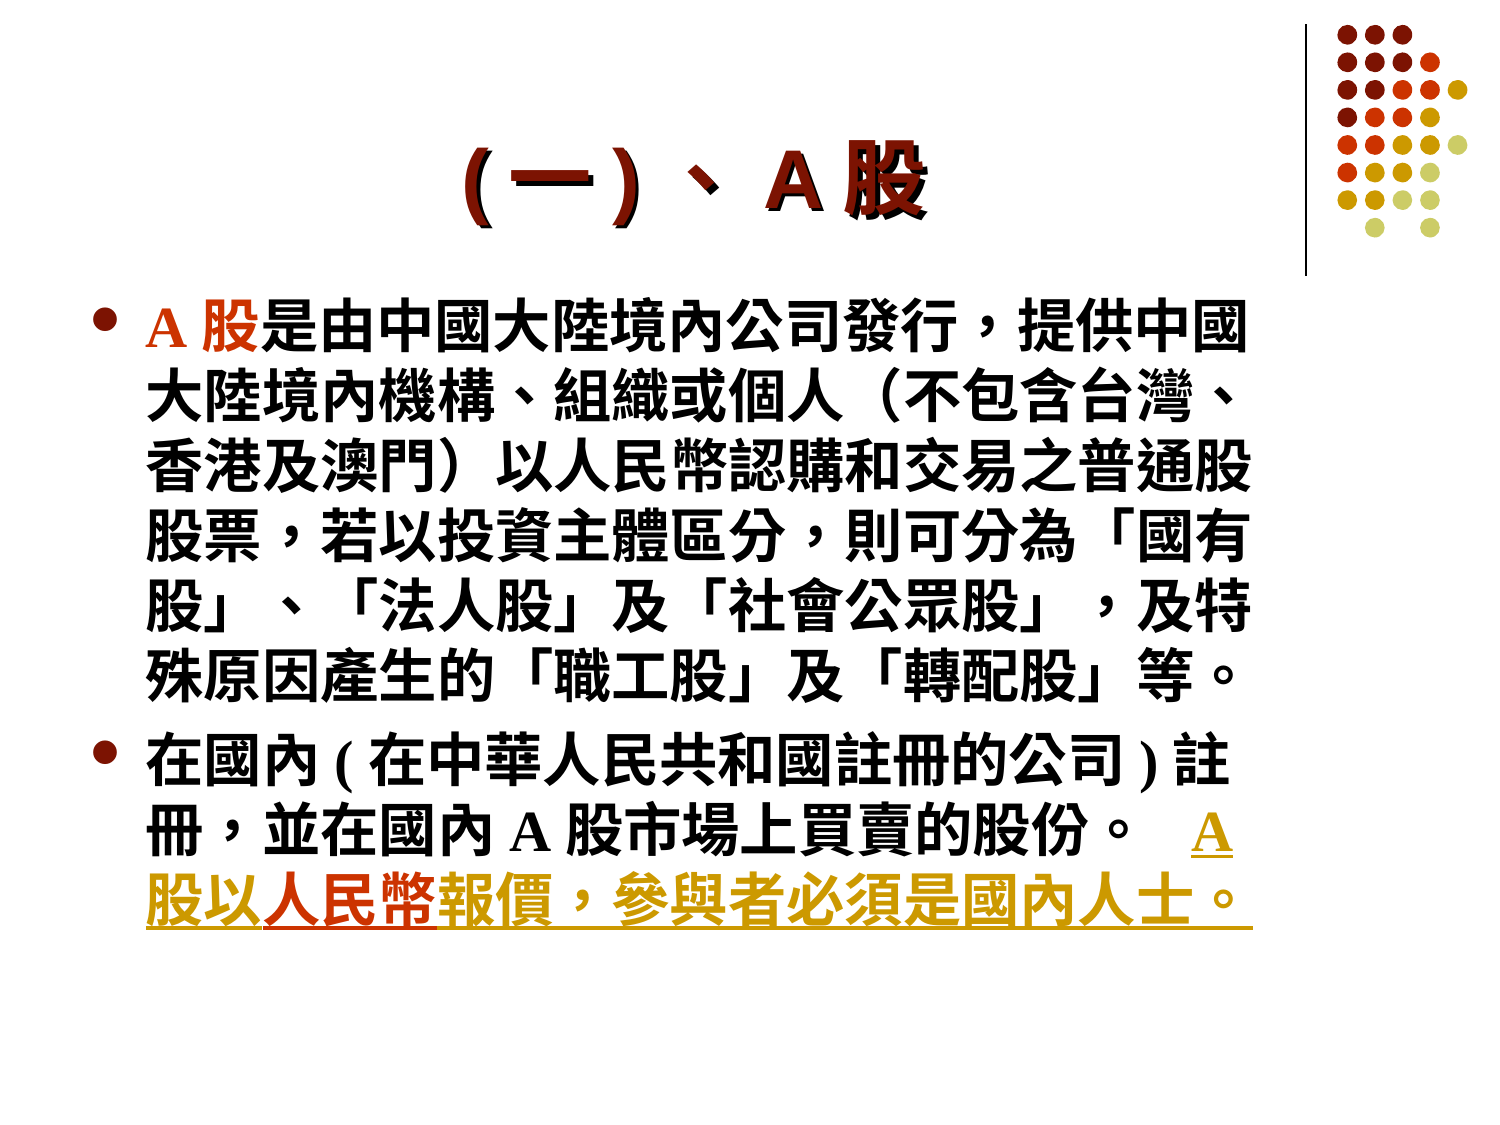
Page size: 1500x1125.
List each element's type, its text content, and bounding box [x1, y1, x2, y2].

title (一)、A股 [74, 20, 1313, 233]
list A股是由中國大陸境內公司發行，提供中國大陸境內機構、組織或個人（不包含台灣、香港及澳門）以人民幣認購和交易之普通股股票，若以投資主體區分，則可分為「國有股」、「法人股」及「社會公眾股」，及特殊原因產生的「職工股」及「轉配股」等。 在國內(在中華人民共和國註冊的公司)註冊，並在國內A股市場上買賣的股份。 A股以人民幣報價，參與者必須是國內人士。 [74, 282, 1294, 1006]
